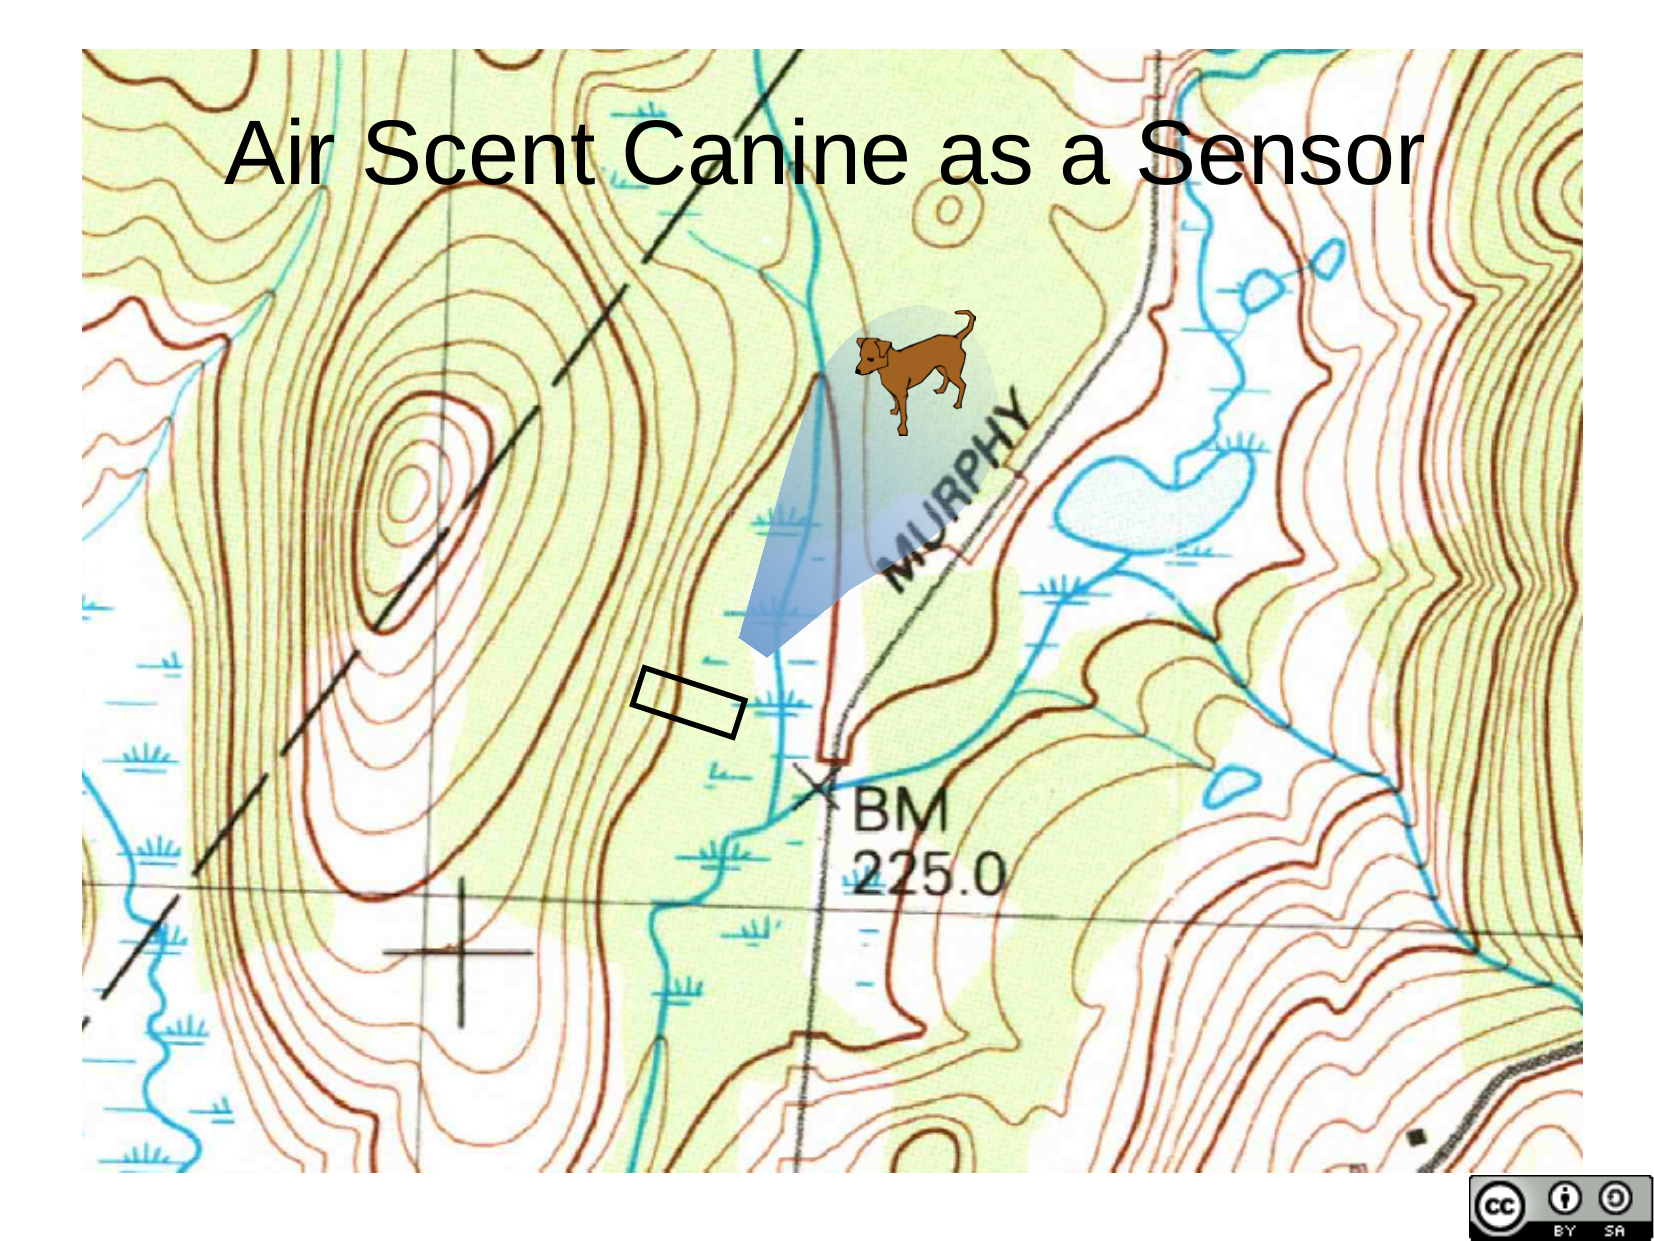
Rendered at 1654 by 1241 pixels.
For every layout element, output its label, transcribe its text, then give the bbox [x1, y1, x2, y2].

text_box [738, 332, 999, 658]
picture [82, 49, 1583, 1173]
text_box [893, 305, 943, 310]
picture [1469, 1175, 1654, 1241]
text_box  [568, 521, 780, 765]
title Air Scent Canine as a Sensor [82, 49, 1571, 257]
